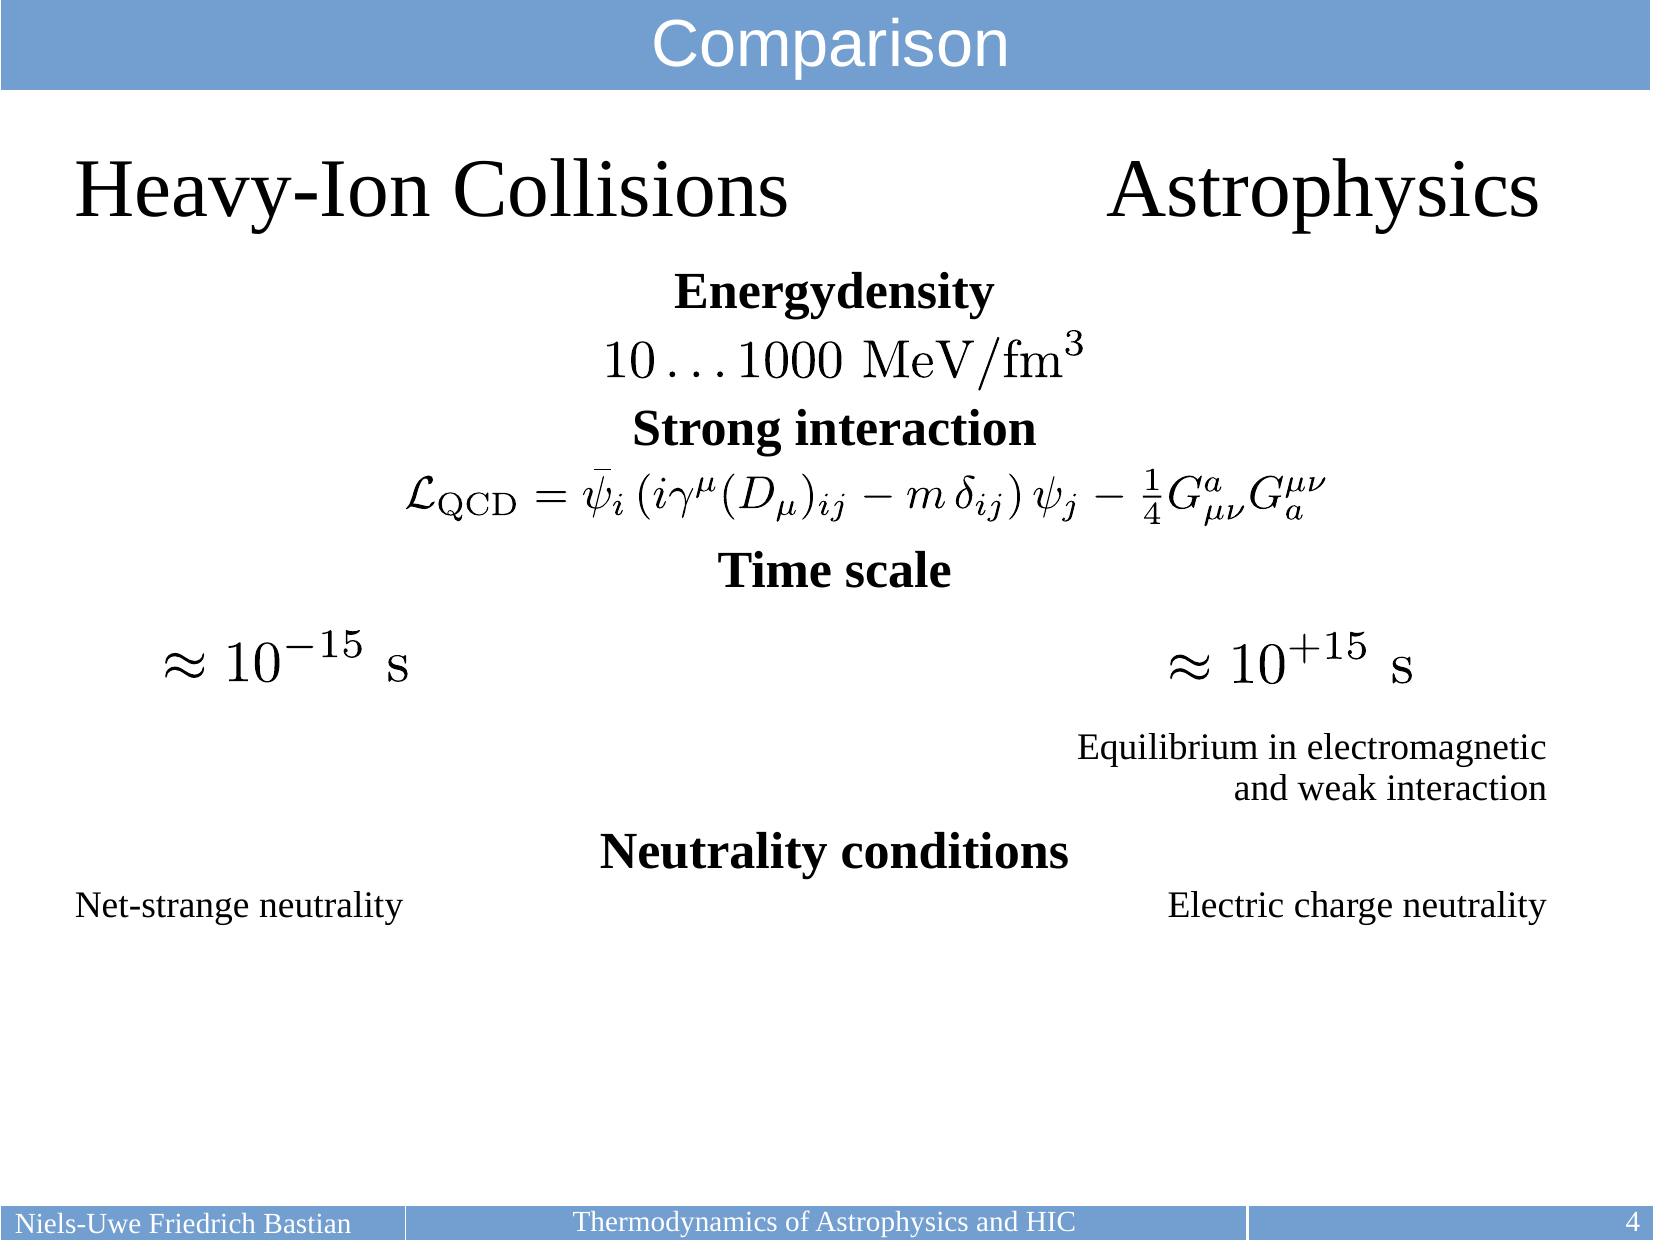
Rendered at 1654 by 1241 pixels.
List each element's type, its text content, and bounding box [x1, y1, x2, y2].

text_box Astrophysics [1091, 135, 1563, 279]
text_box [604, 330, 1083, 391]
text_box [405, 468, 1326, 527]
text_box Energydensity [659, 255, 1010, 328]
text_box Net-strange neutrality [60, 876, 419, 933]
text_box Time scale [702, 533, 967, 606]
text_box [1170, 631, 1412, 685]
title Comparison [86, 5, 1576, 81]
text_box Electric charge neutrality [1152, 876, 1563, 933]
text_box Strong interaction [617, 391, 1052, 465]
text_box Heavy-Ion Collisions [60, 135, 806, 243]
text_box Neutrality conditions [585, 815, 1085, 888]
text_box Equilibrium in electromagnetic and weak interaction [1062, 718, 1563, 817]
text_box [165, 630, 408, 683]
